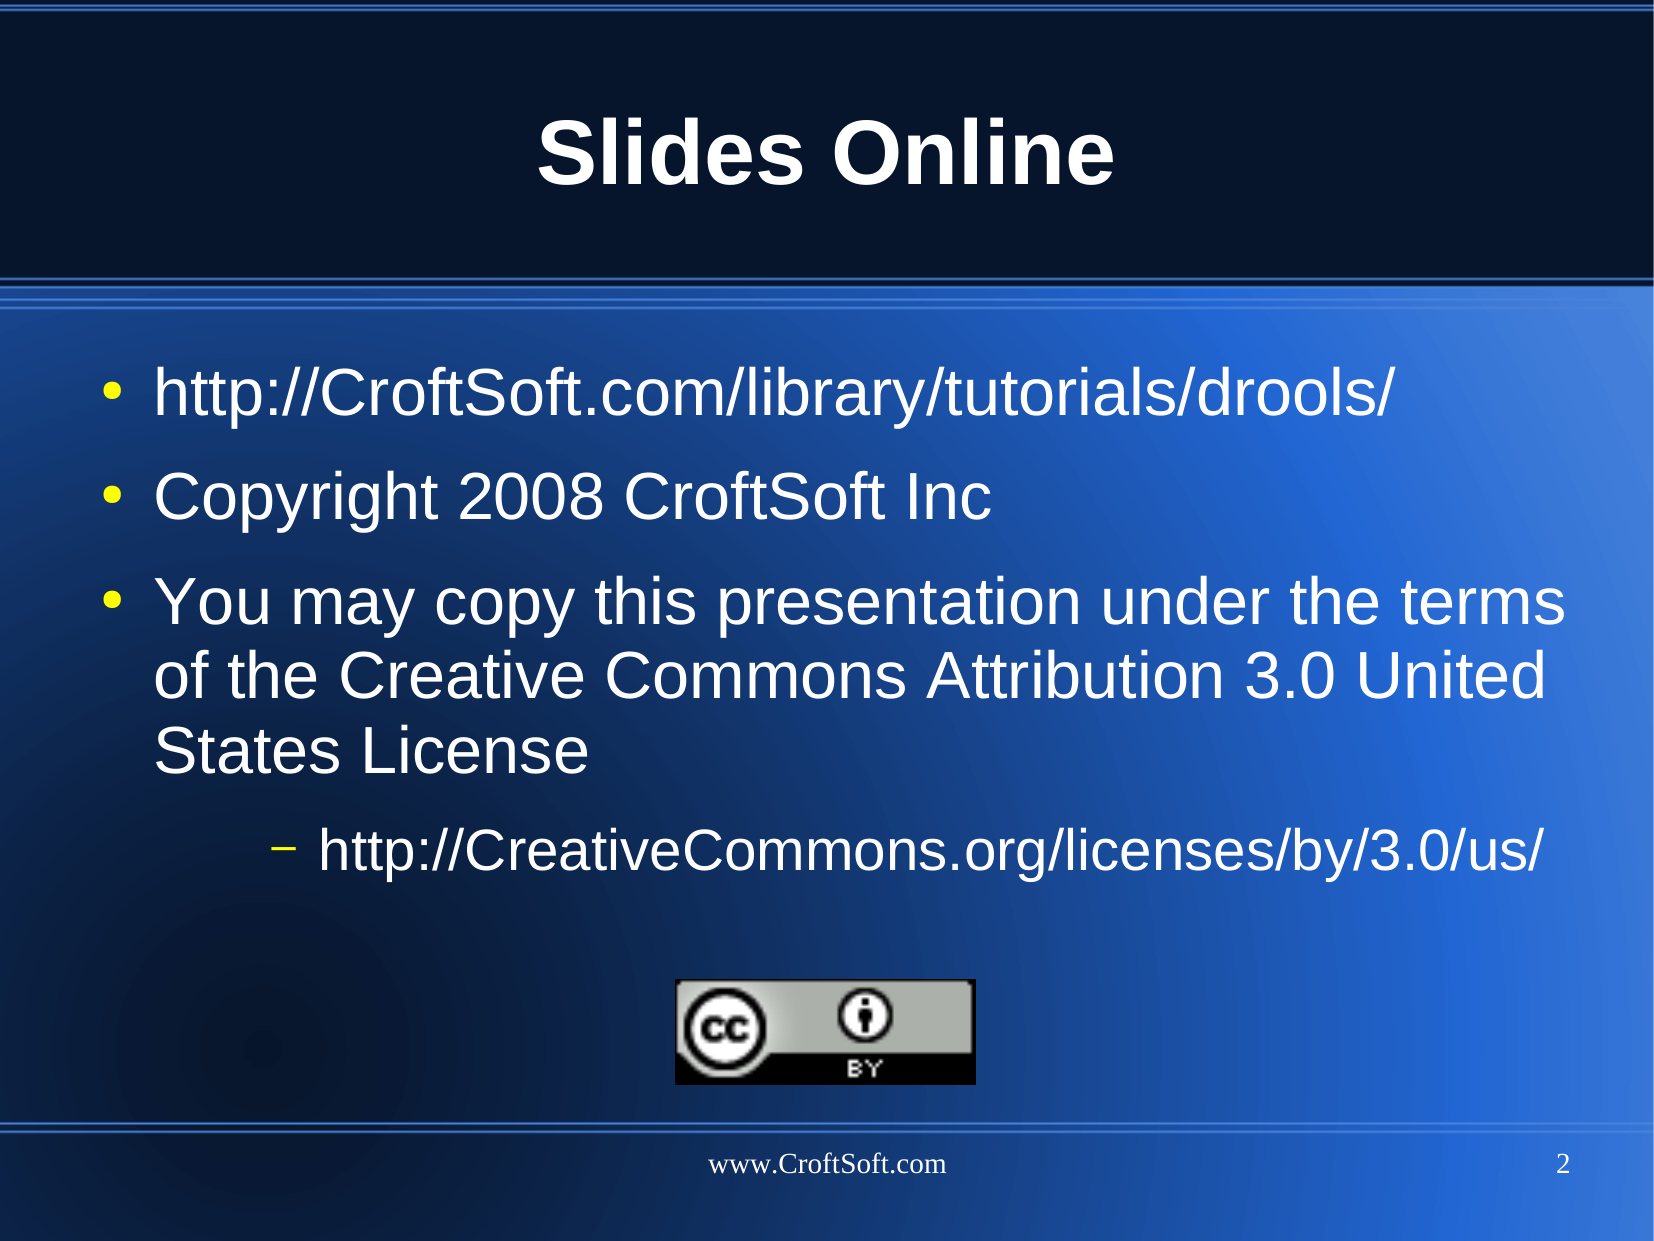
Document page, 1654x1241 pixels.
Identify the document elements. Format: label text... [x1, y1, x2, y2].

title Slides Online [82, 49, 1571, 257]
picture [0, 0, 1654, 1241]
list http://CroftSoft.com/library/tutorials/drools/ Copyright 2008 CroftSoft Inc You may copy this presentation under the terms of the Creative Commons Attribution 3.0 United States License http://CreativeCommons.org/licenses/by/3.0/us/ [82, 355, 1571, 1058]
